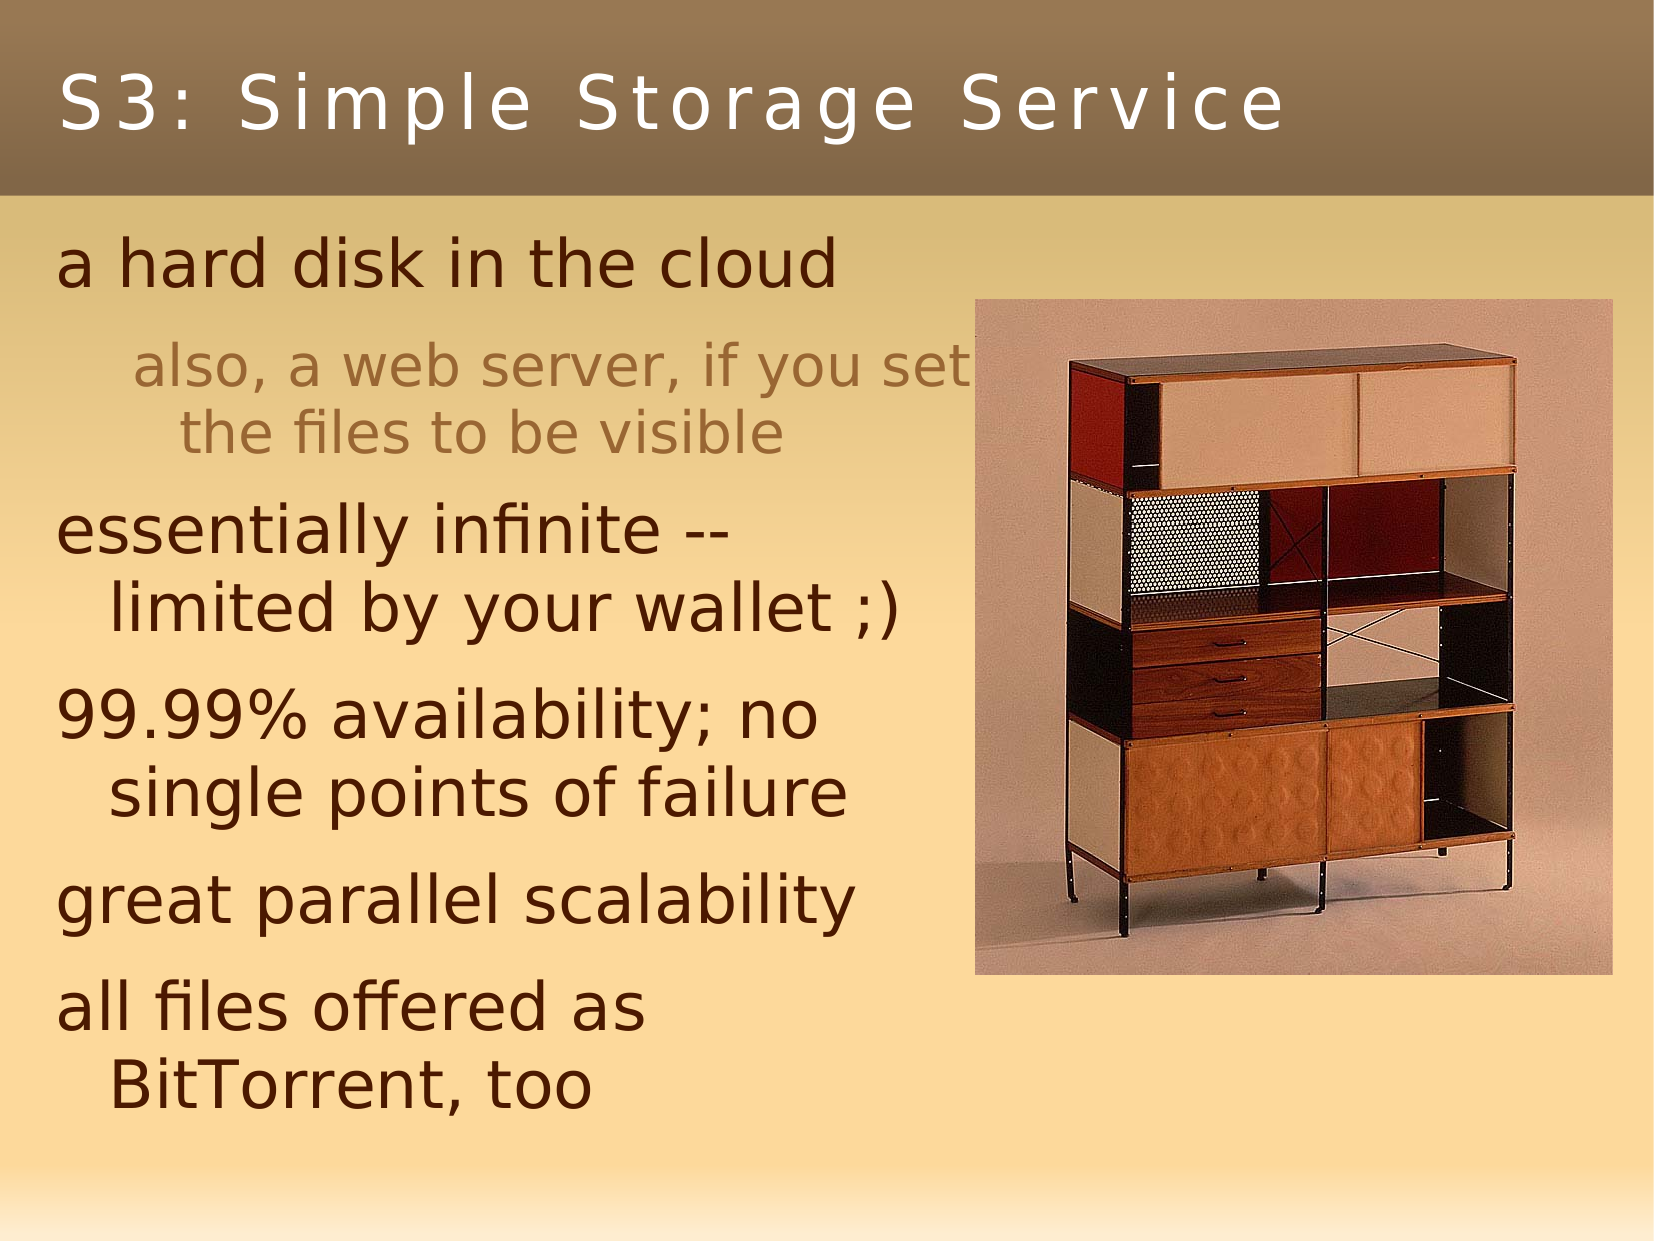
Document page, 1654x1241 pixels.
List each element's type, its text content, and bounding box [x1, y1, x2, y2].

title S3: Simple Storage Service [59, 29, 1595, 178]
list a hard disk in the cloud also, a web server, if you set the files to be visible essentially infinite -- limited by your wallet ;) 99.99% availability; no single points of failure great parallel scalability all files offered as BitTorrent, too [37, 225, 976, 1125]
picture [0, 0, 1654, 1241]
